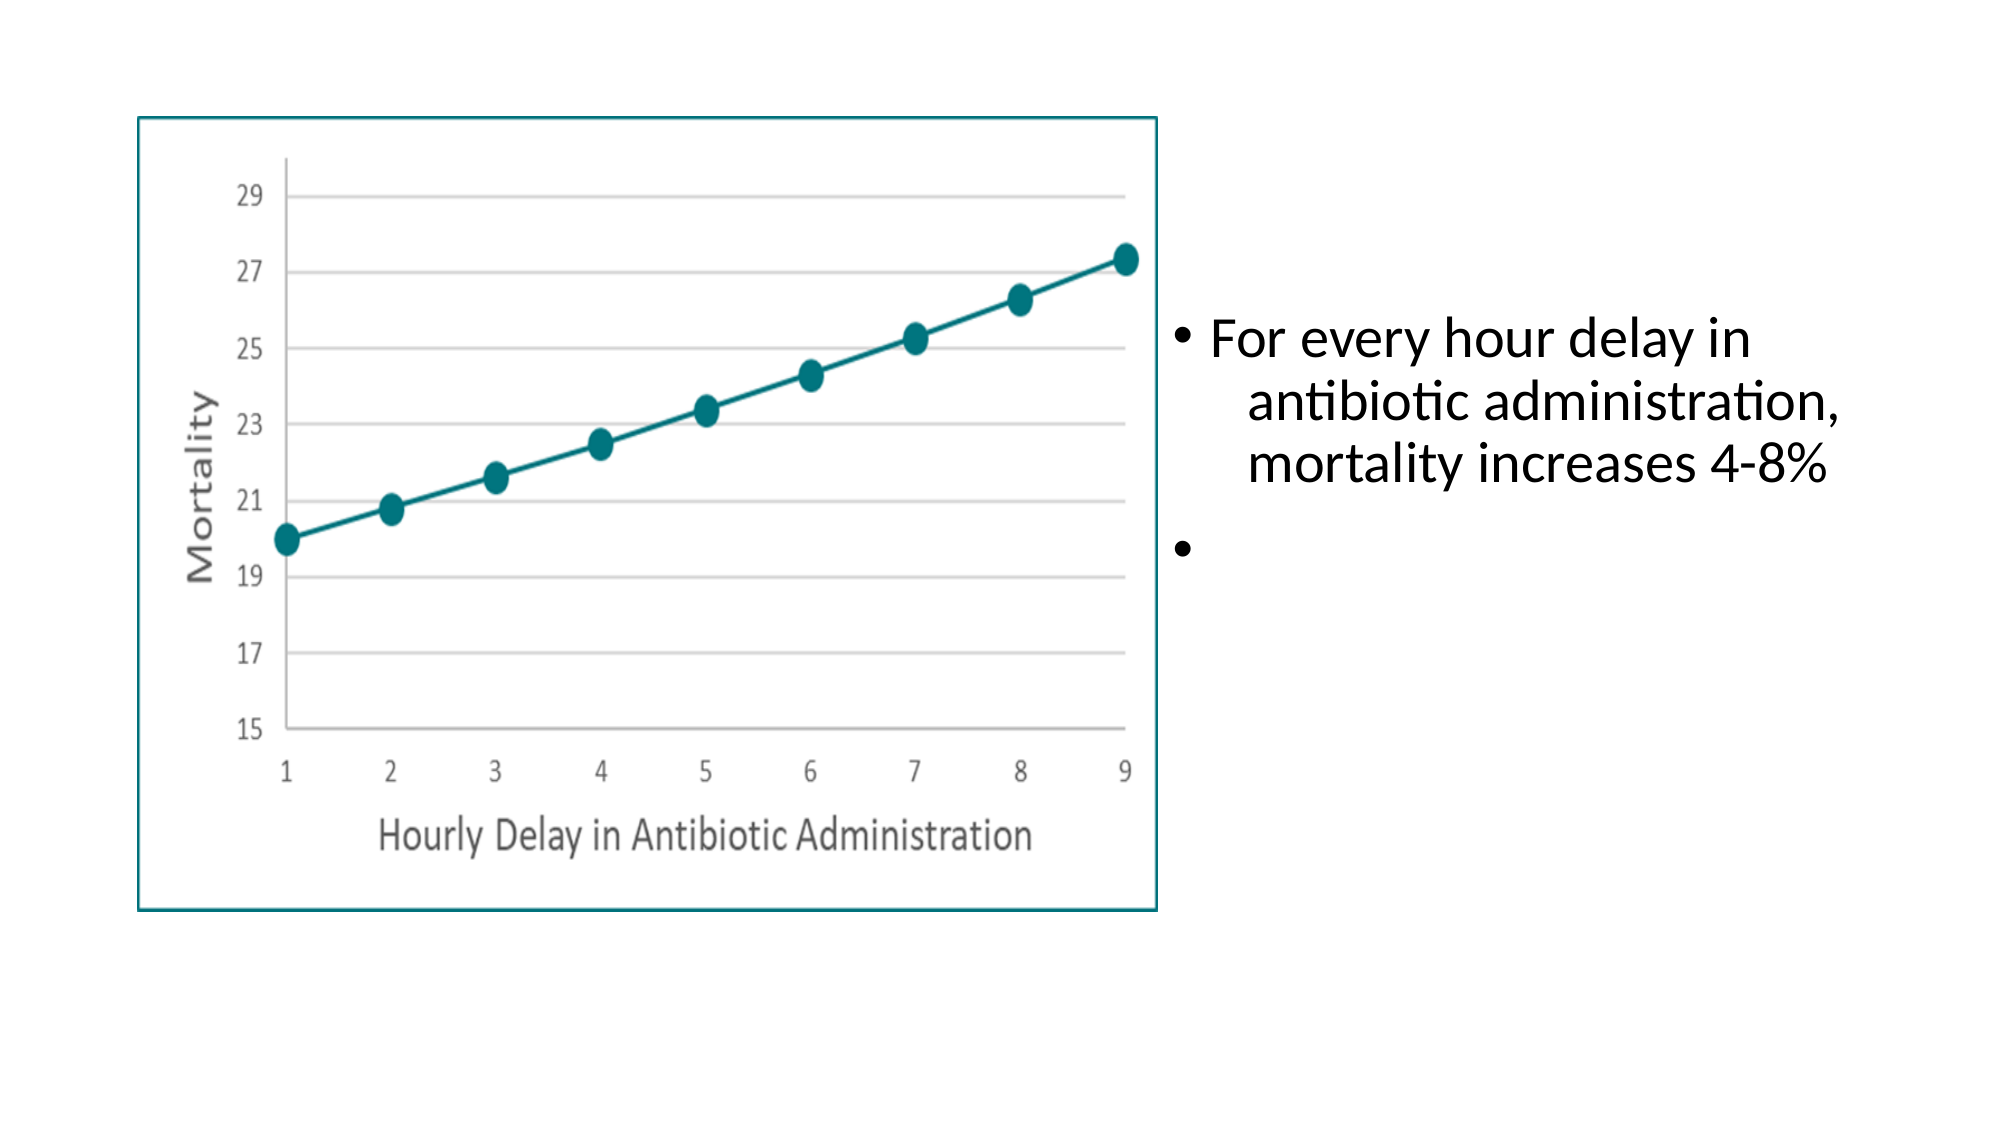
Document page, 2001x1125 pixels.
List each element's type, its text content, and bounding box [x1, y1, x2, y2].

list For every hour delay in antibiotic administration, mortality increases 4-8% [1157, 299, 1863, 1014]
picture [137, 116, 1158, 912]
